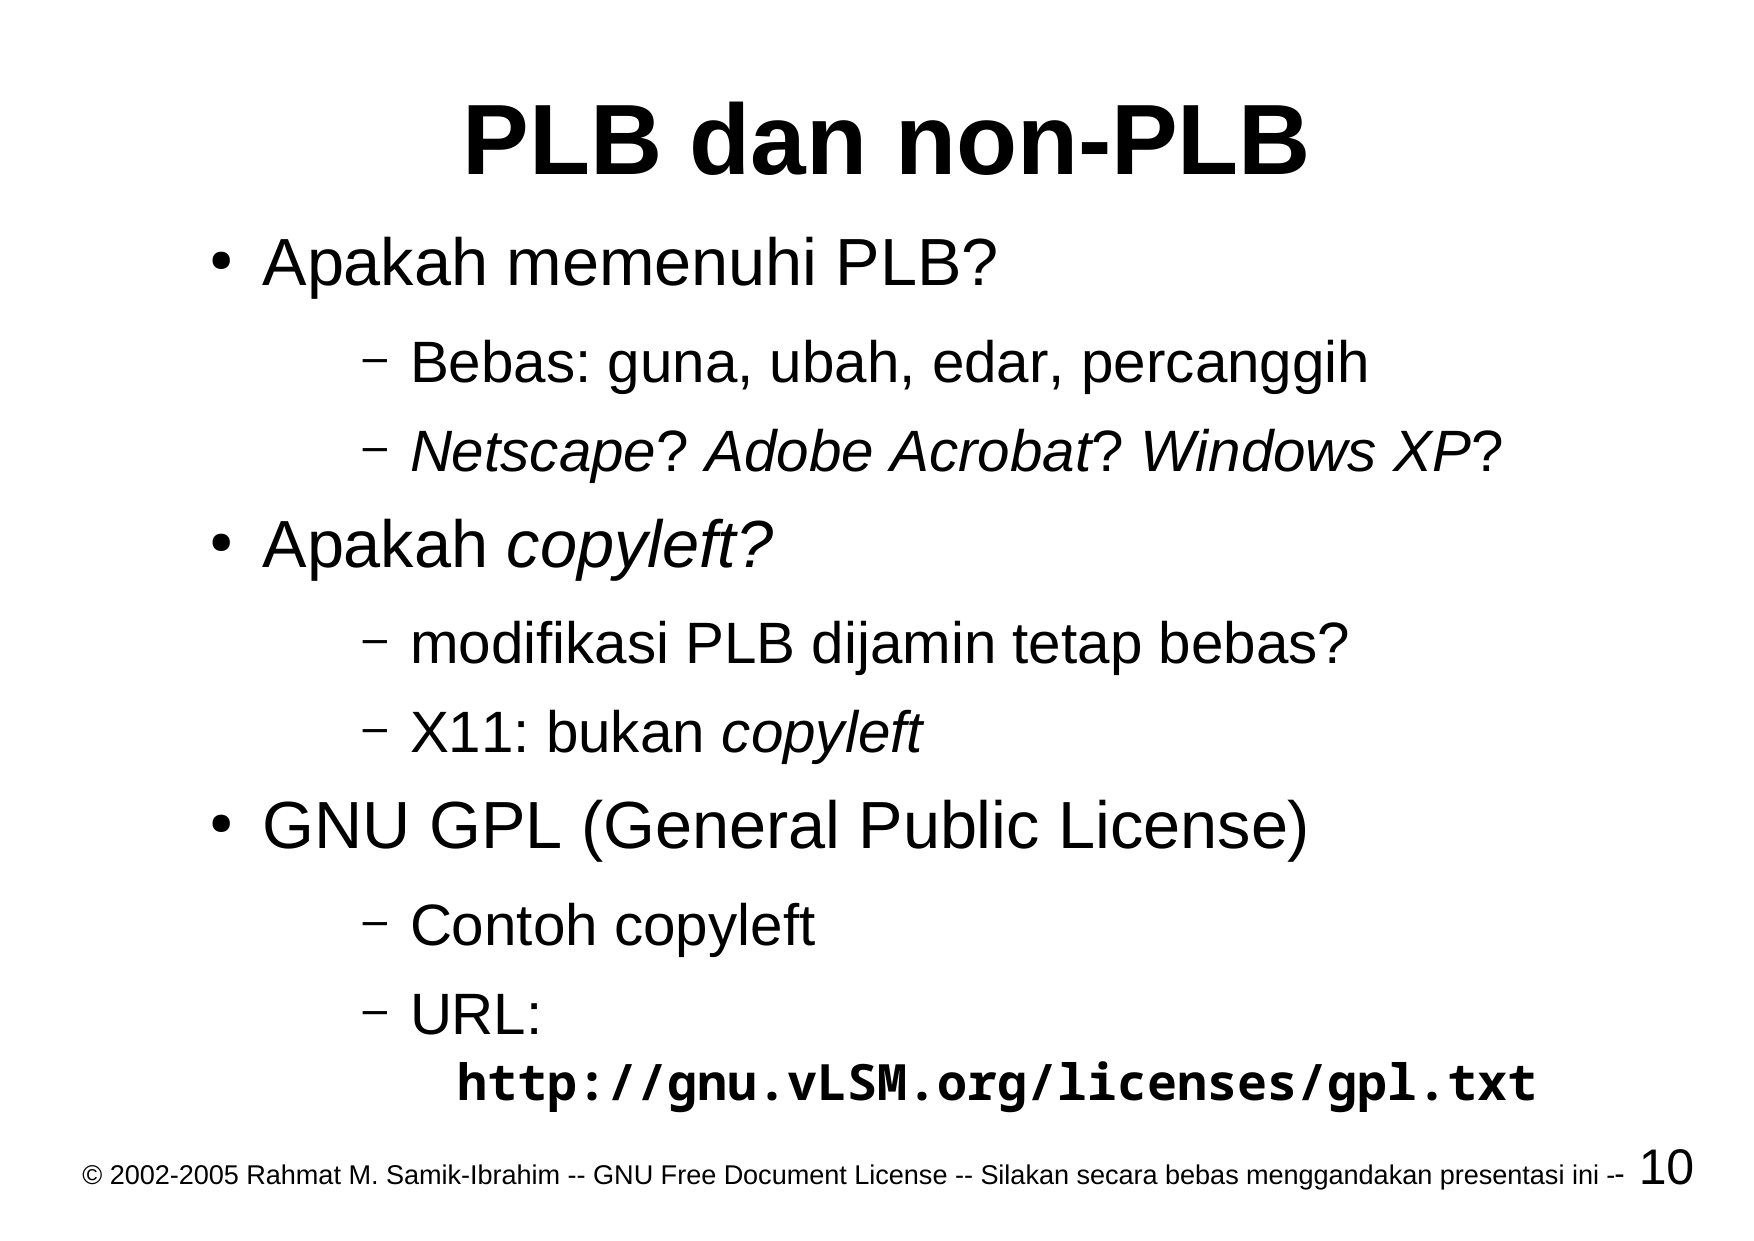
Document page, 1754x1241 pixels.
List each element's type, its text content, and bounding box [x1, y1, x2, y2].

title PLB dan non-PLB [178, 43, 1596, 236]
list Apakah memenuhi PLB? Bebas: guna, ubah, edar, percanggih Netscape? Adobe Acrobat? Windows XP? Apakah copyleft? modifikasi PLB dijamin tetap bebas? X11: bukan copyleft GNU GPL (General Public License) Contoh copyleft URL: http://gnu.vLSM.org/licenses/gpl.txt [173, 225, 1591, 1108]
